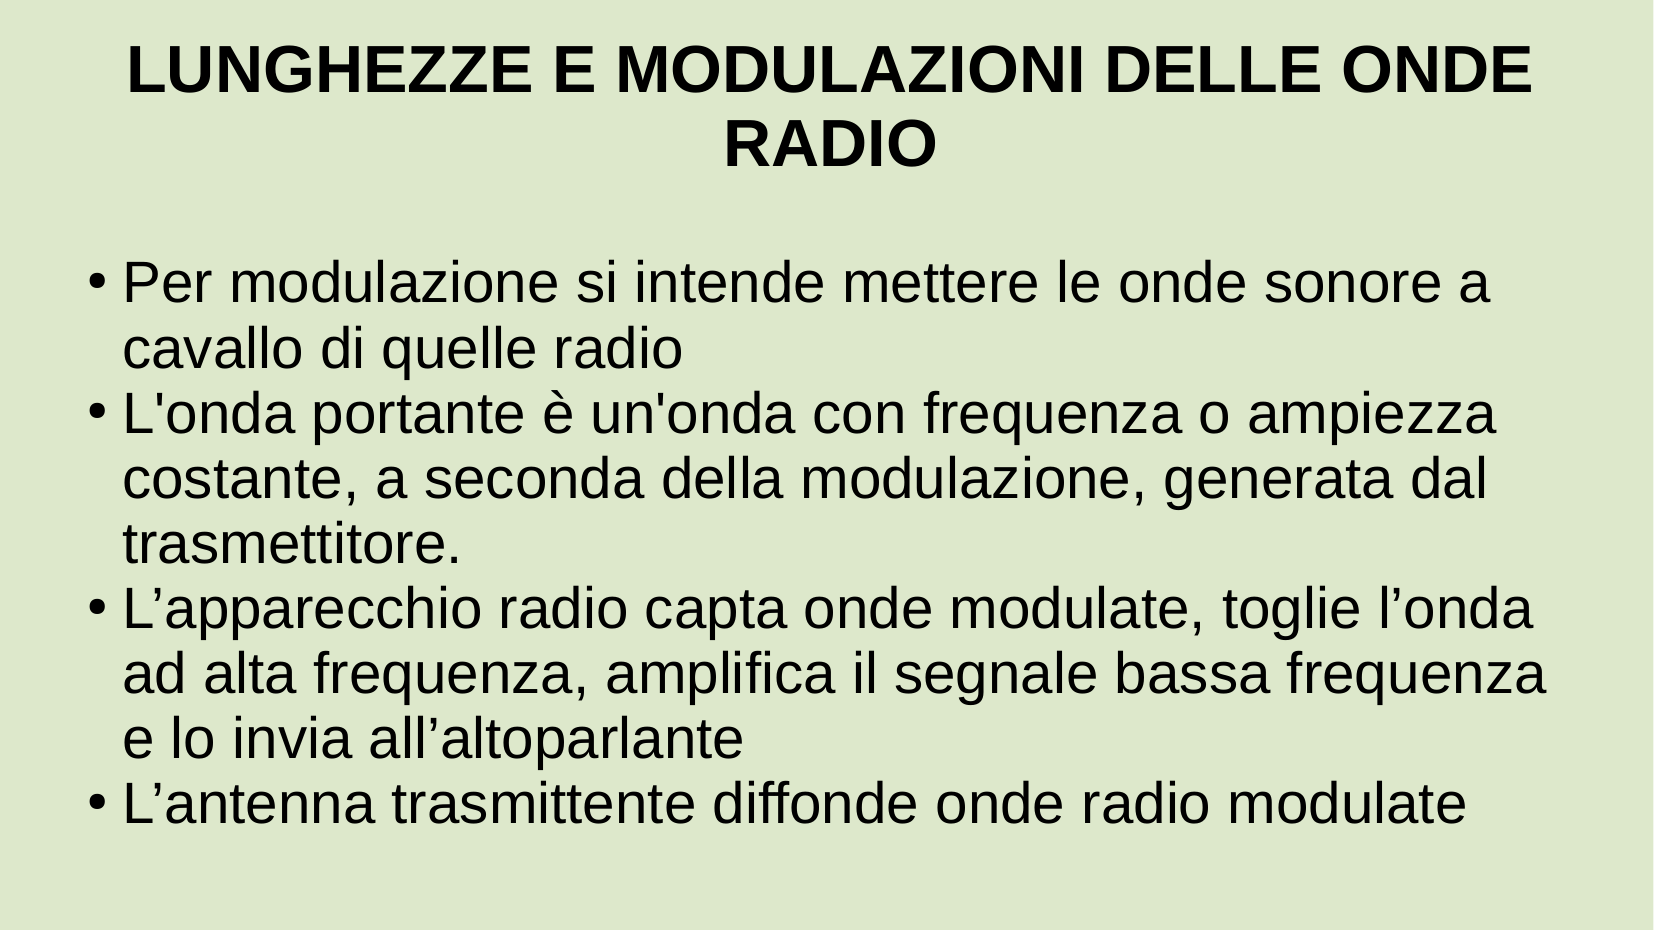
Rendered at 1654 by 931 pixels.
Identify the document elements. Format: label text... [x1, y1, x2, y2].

subtitle Per modulazione si intende mettere le onde sonore a cavallo di quelle radio L'onda portante è un'onda con frequenza o ampiezza costante, a seconda della modulazione, generata dal trasmettitore. L’apparecchio radio capta onde modulate, toglie l’onda ad alta frequenza, amplifica il segnale bassa frequenza e lo invia all’altoparlante L’antenna trasmittente diffonde onde radio modulate [86, 185, 1576, 901]
title LUNGHEZZE E MODULAZIONI DELLE ONDE RADIO [86, 0, 1576, 185]
